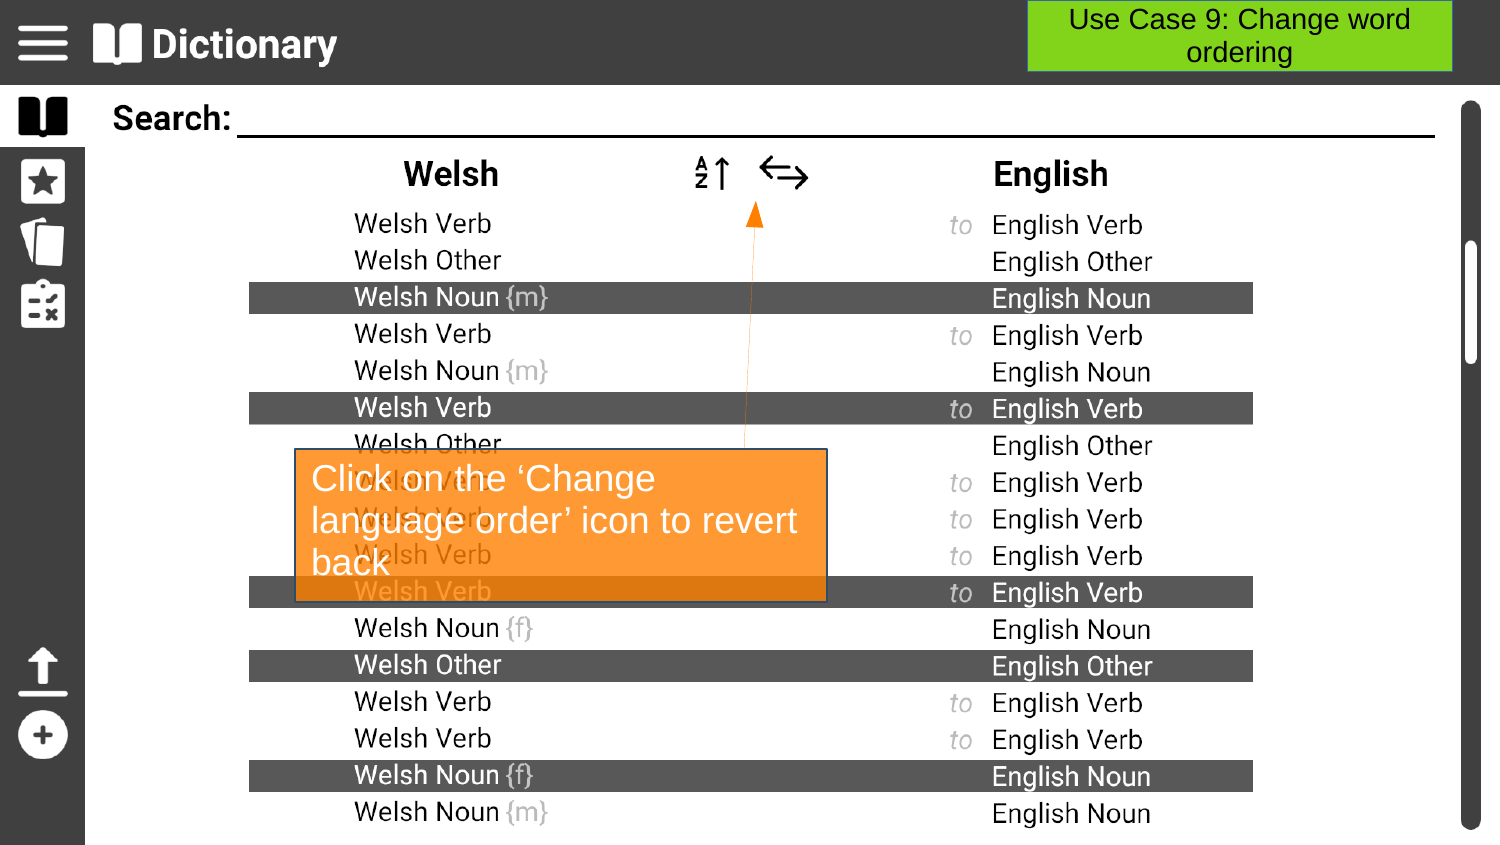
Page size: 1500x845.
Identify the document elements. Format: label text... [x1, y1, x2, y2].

picture [0, 0, 1500, 845]
text_box Use Case 9: Change word ordering [1027, 0, 1453, 72]
text_box Click on the ‘Change language order’ icon to revert back [295, 448, 828, 603]
